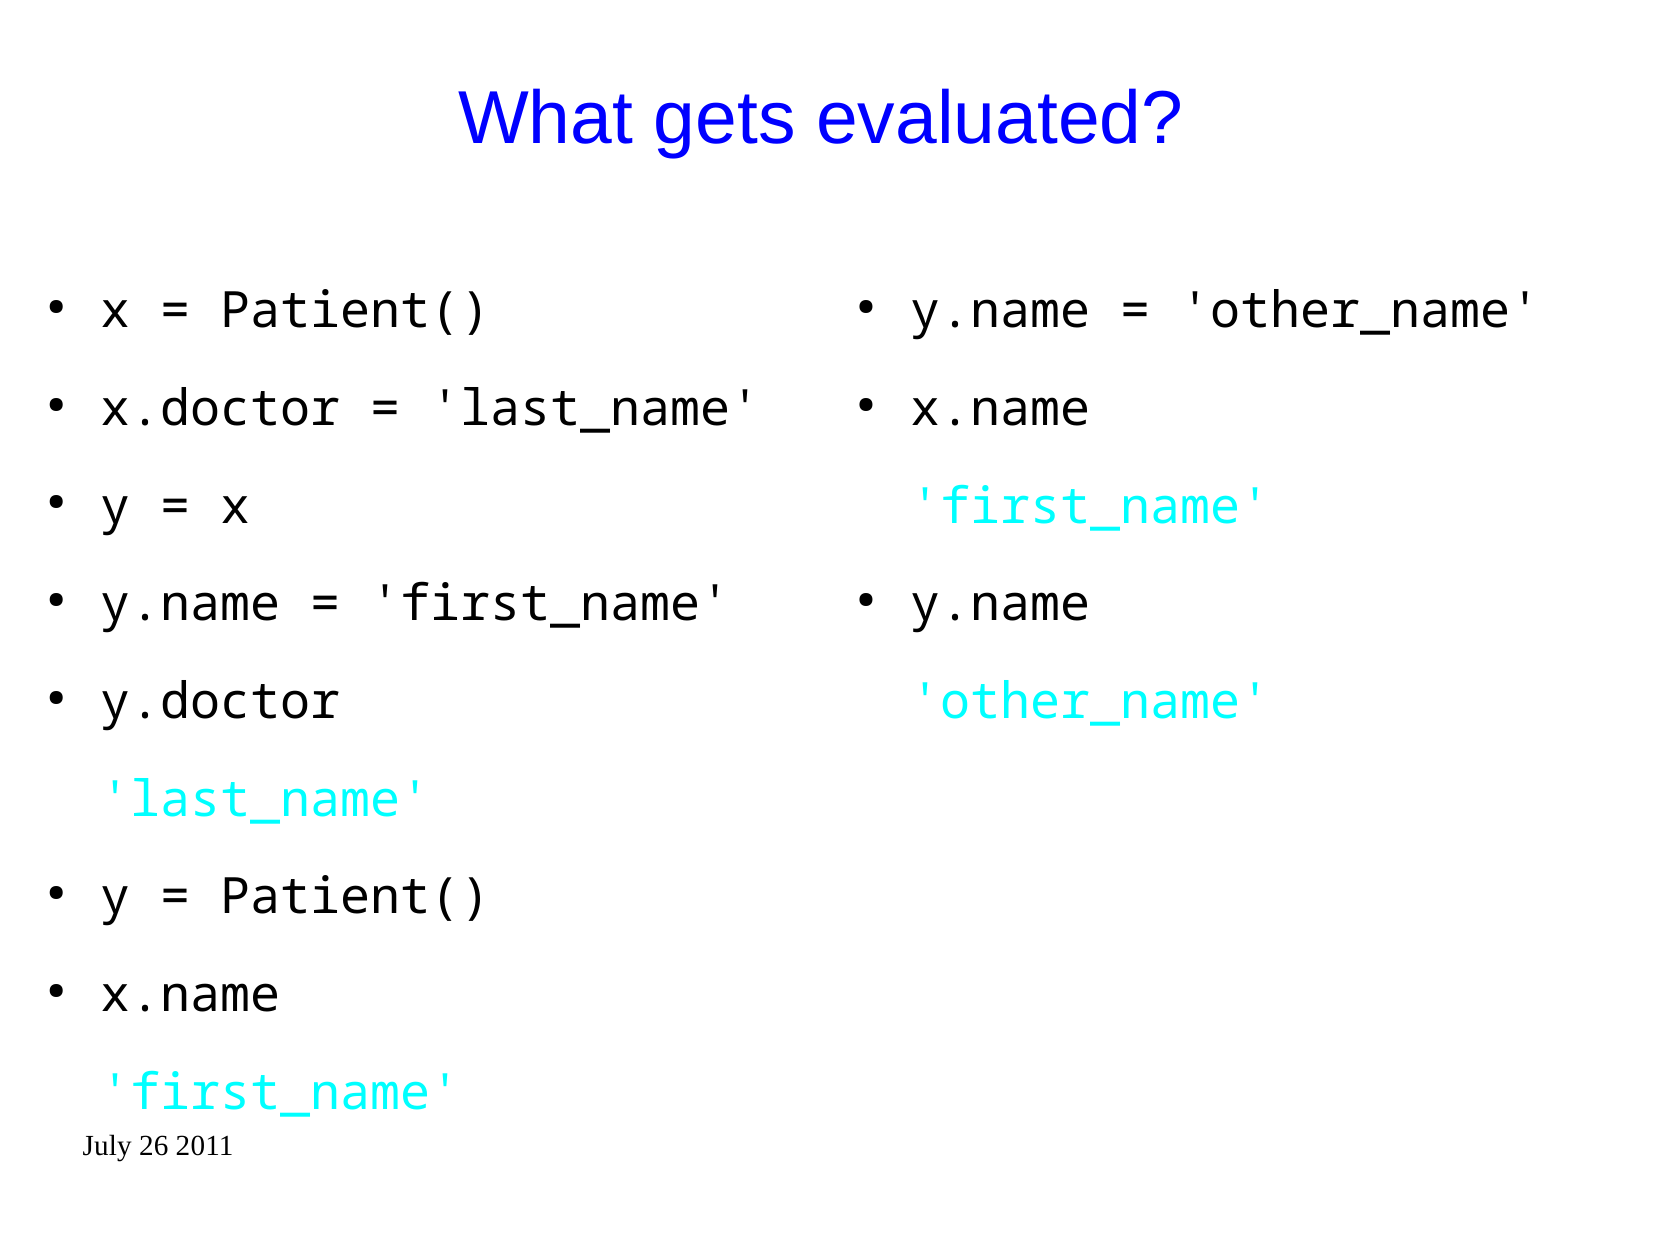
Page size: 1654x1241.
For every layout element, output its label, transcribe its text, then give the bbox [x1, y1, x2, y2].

title What gets evaluated? [76, 58, 1565, 178]
list x = Patient() x.doctor = 'last_name' y = x y.name = 'first_name' y.doctor 'last_name' y = Patient() x.name 'first_name' [29, 274, 803, 1093]
list y.name = 'other_name' x.name 'first_name' y.name 'other_name' [839, 274, 1566, 1093]
